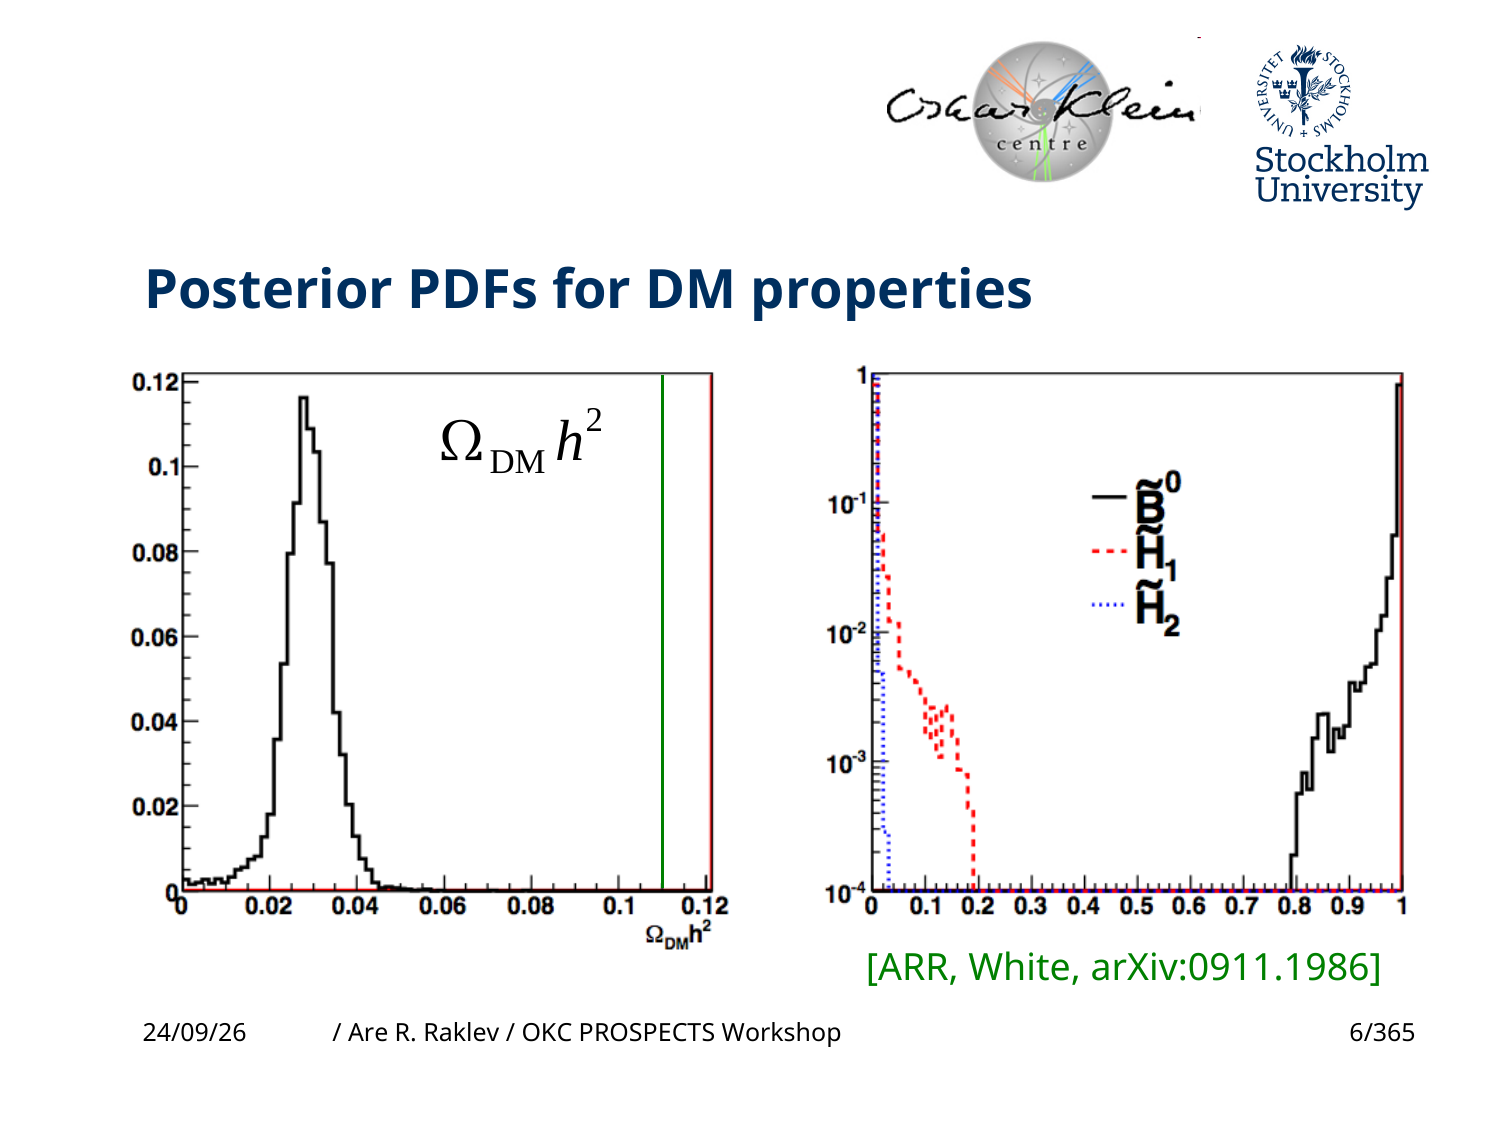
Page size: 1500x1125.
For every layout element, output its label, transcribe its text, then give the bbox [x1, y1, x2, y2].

picture [114, 350, 1428, 968]
text_box [ARR, White, arXiv:0911.1986] [851, 935, 1398, 996]
title Posterior PDFs for DM properties [129, 245, 1426, 376]
chart [432, 400, 610, 482]
picture [1255, 44, 1445, 211]
picture [887, 37, 1201, 189]
